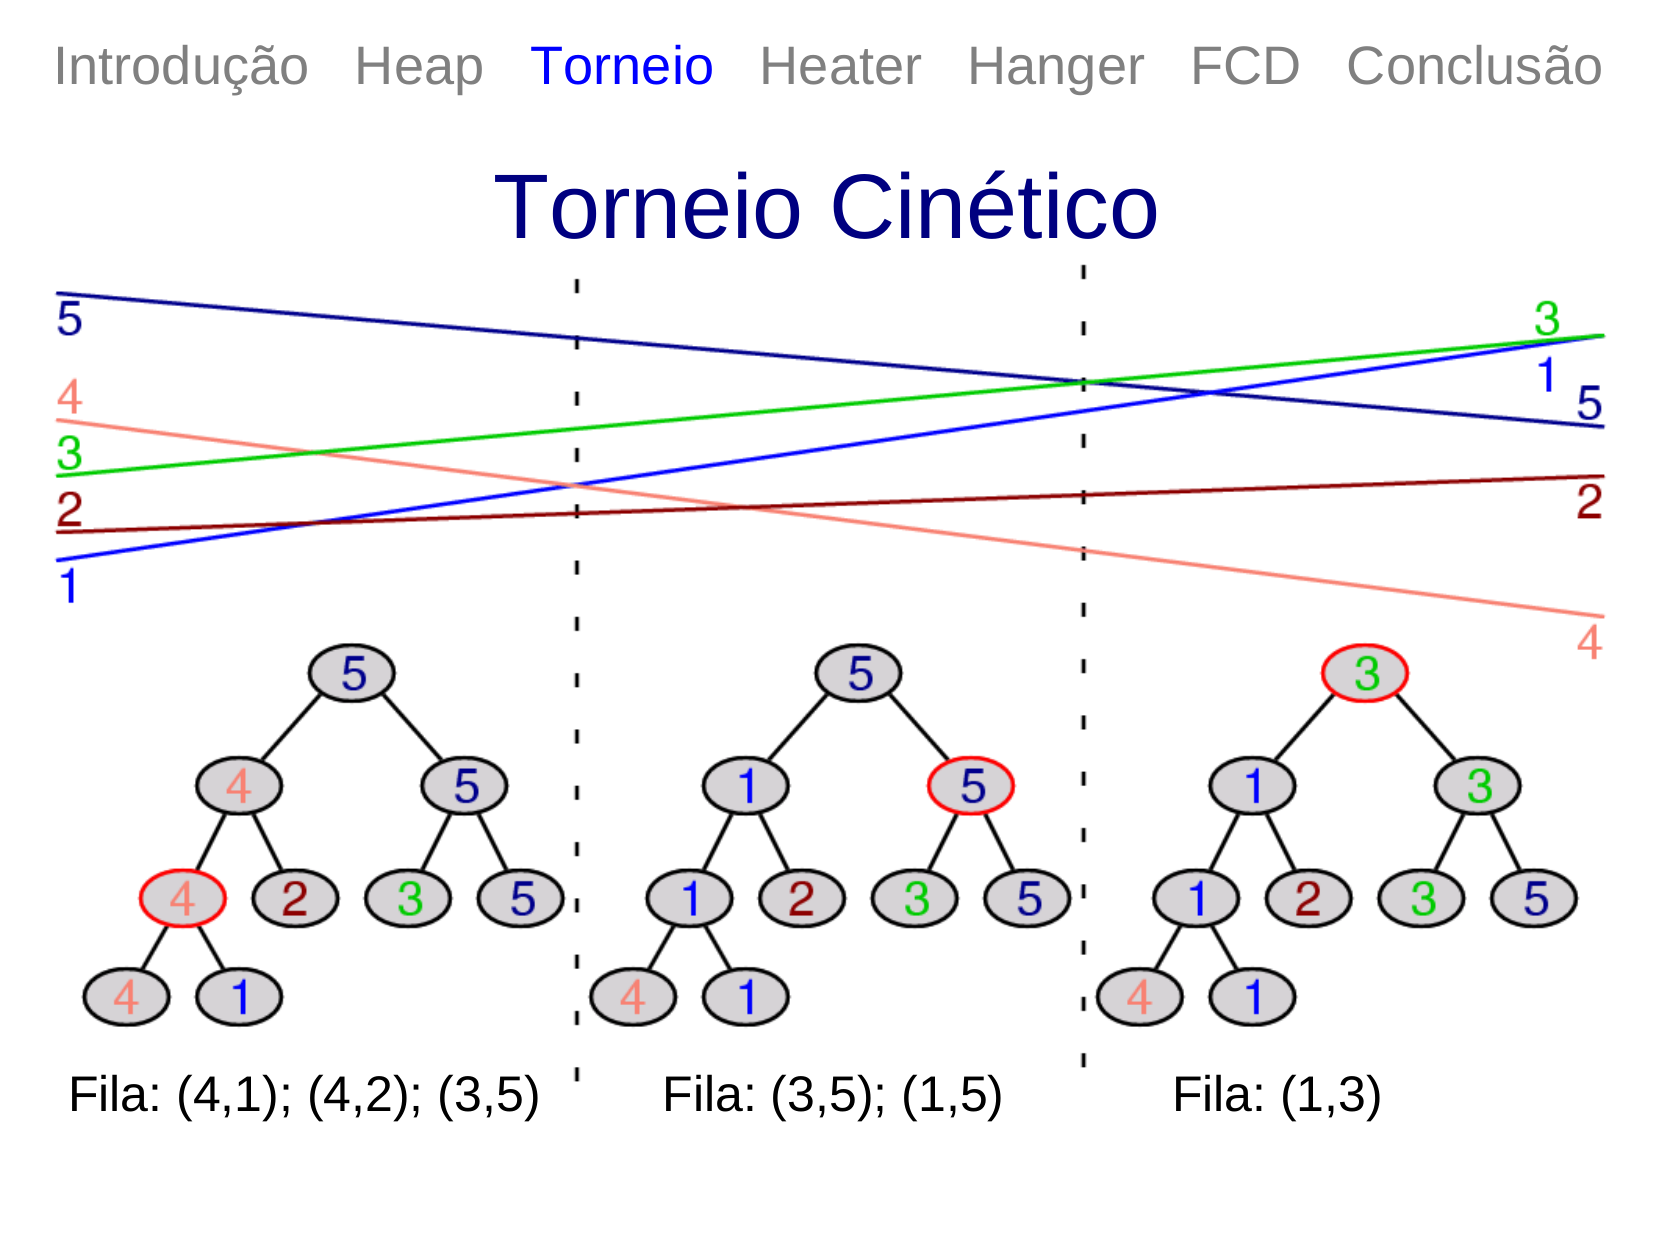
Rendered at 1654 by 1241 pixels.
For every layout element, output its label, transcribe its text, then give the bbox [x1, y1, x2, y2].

text_box Fila: (1,3) [1172, 1066, 1514, 1123]
picture [44, 259, 1614, 1092]
title Torneio Cinético [121, 102, 1534, 259]
text_box Fila: (4,1); (4,2); (3,5) [68, 1066, 542, 1123]
text_box Introdução Heap Torneio Heater Hanger FCD Conclusão [30, 35, 1629, 96]
text_box Fila: (3,5); (1,5) [662, 1066, 1006, 1123]
